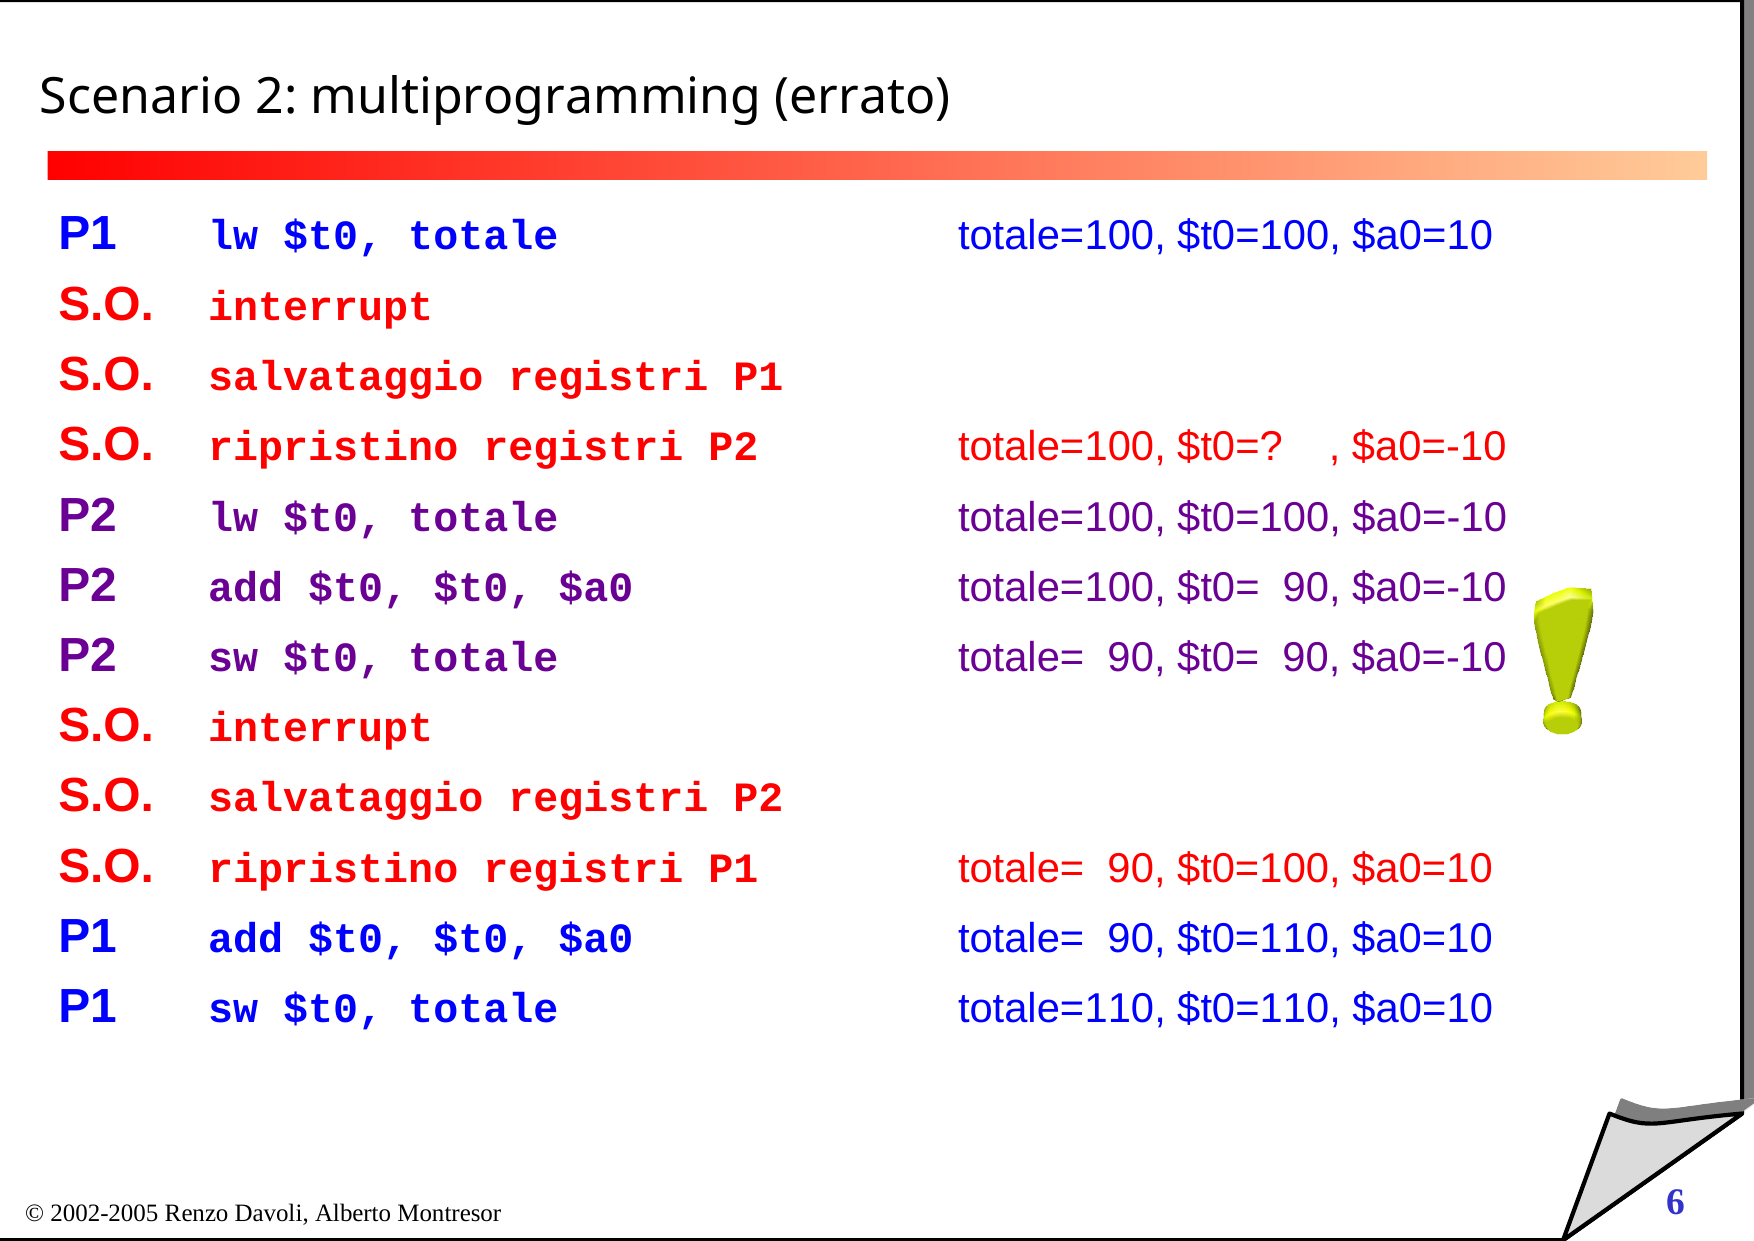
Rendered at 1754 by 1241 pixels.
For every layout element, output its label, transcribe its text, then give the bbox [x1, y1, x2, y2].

list P1 lw $t0, totale totale=100, $t0=100, $a0=10 S.O. interrupt S.O. salvataggio registri P1 S.O. ripristino registri P2 totale=100, $t0=? , $a0=-10 P2 lw $t0, totale totale=100, $t0=100, $a0=-10 P2 add $t0, $t0, $a0 totale=100, $t0= 90, $a0=-10 P2 sw $t0, totale totale= 90, $t0= 90, $a0=-10 S.O. interrupt S.O. salvataggio registri P2 S.O. ripristino registri P1 totale= 90, $t0=100, $a0=10 P1 add $t0, $t0, $a0 totale= 90, $t0=110, $a0=10 P1 sw $t0, totale totale=110, $t0=110, $a0=10 [58, 206, 1696, 1136]
picture [1520, 565, 1605, 738]
title Scenario 2: multiprogramming (errato) [39, 49, 1713, 144]
